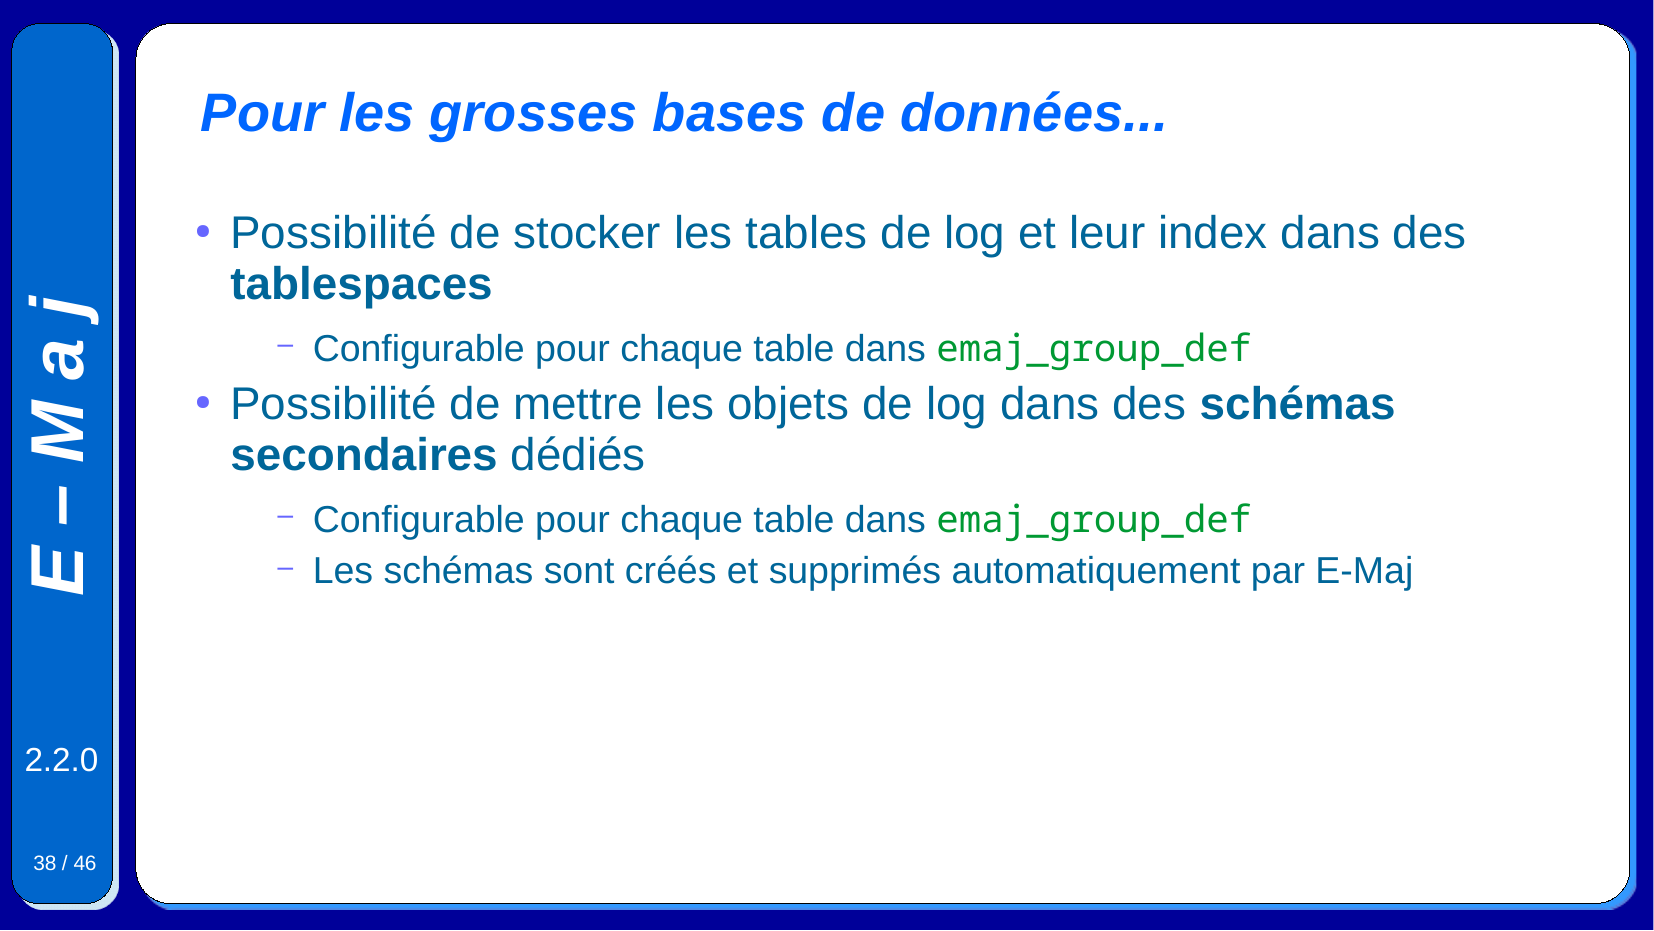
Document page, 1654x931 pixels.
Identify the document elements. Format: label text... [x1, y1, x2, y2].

list Possibilité de stocker les tables de log et leur index dans des tablespaces Configurable pour chaque table dans emaj_group_def Possibilité de mettre les objets de log dans des schémas secondaires dédiés Configurable pour chaque table dans emaj_group_def Les schémas sont créés et supprimés automatiquement par E-Maj [177, 206, 1587, 827]
title Pour les grosses bases de données... [200, 34, 1575, 191]
